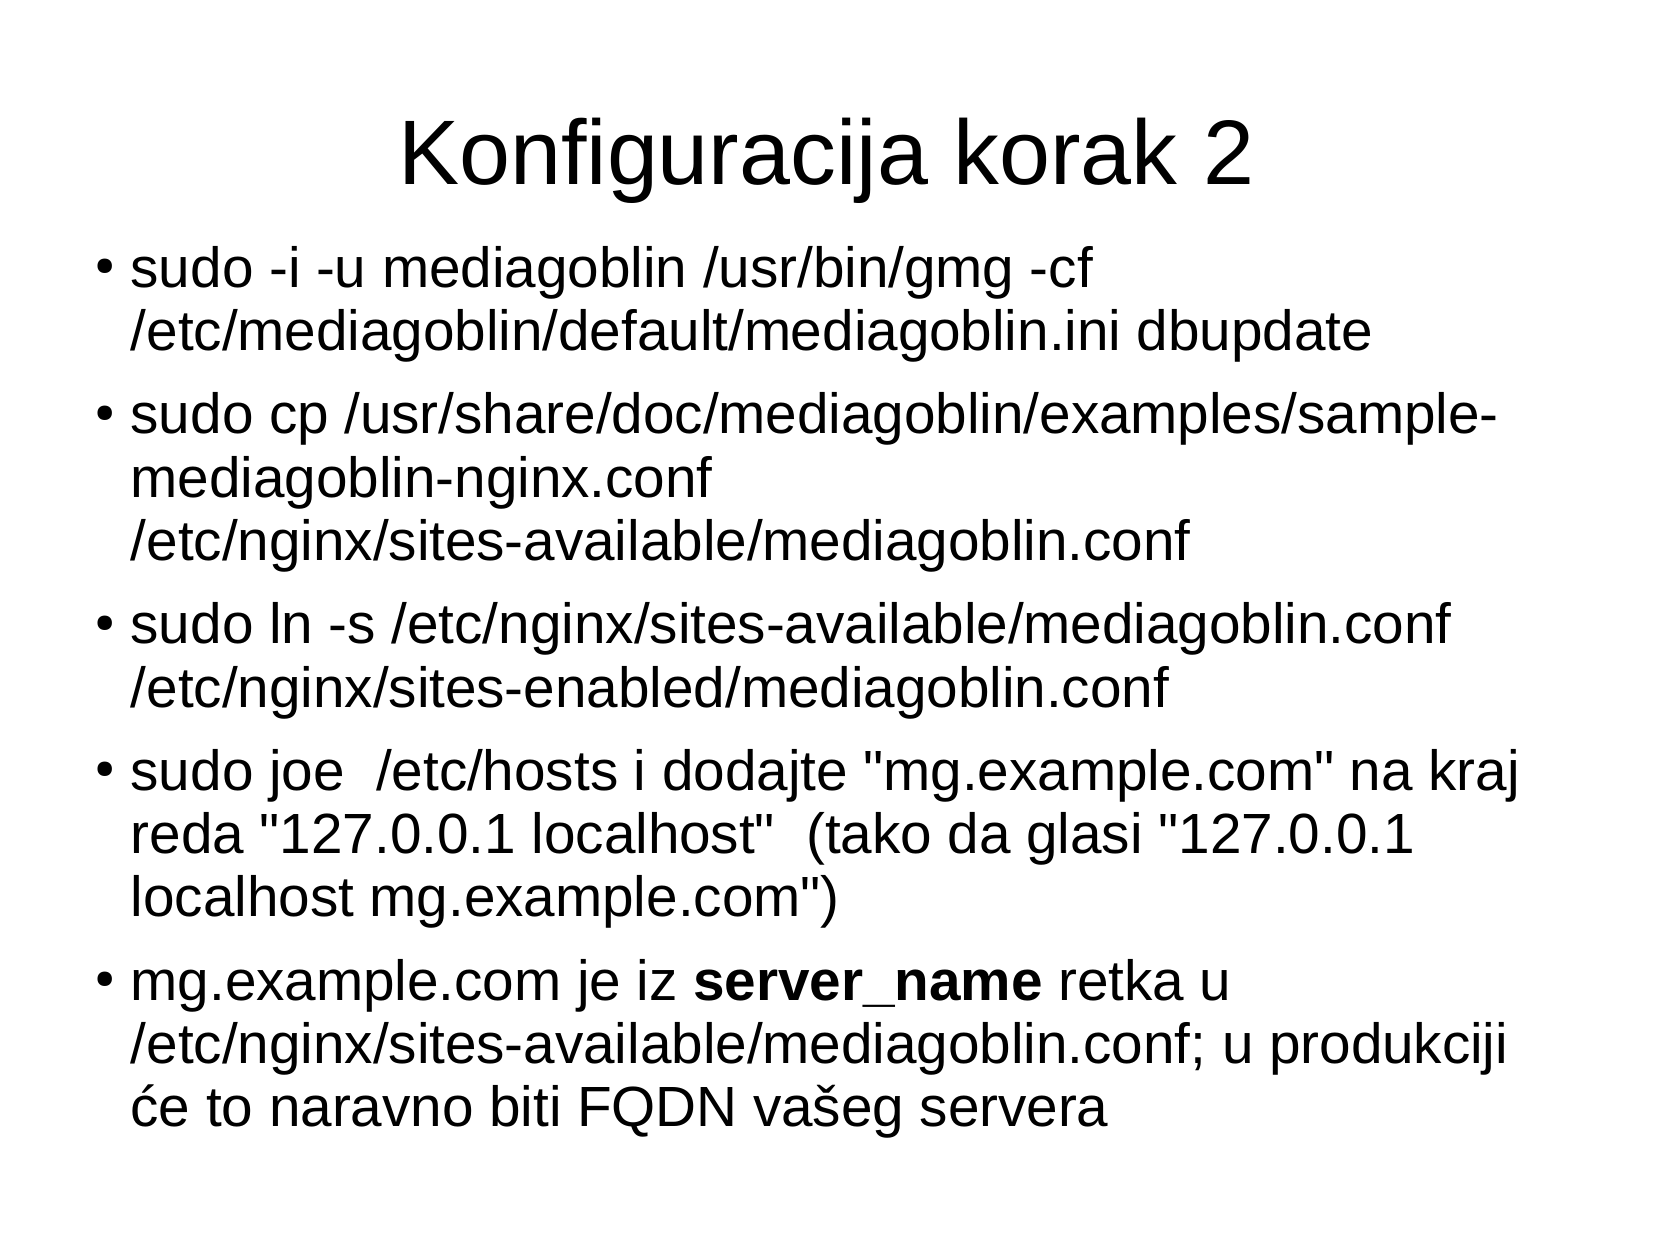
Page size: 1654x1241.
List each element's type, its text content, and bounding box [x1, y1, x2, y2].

title Konfiguracija korak 2 [82, 49, 1571, 257]
list sudo -i -u mediagoblin /usr/bin/gmg -cf /etc/mediagoblin/default/mediagoblin.ini dbupdate sudo cp /usr/share/doc/mediagoblin/examples/sample-mediagoblin-nginx.conf /etc/nginx/sites-available/mediagoblin.conf sudo ln -s /etc/nginx/sites-available/mediagoblin.conf /etc/nginx/sites-enabled/mediagoblin.conf sudo joe /etc/hosts i dodajte "mg.example.com" na kraj reda "127.0.0.1 localhost" (tako da glasi "127.0.0.1 localhost mg.example.com") mg.example.com je iz server_name retka u /etc/nginx/sites-available/mediagoblin.conf; u produkciji će to naravno biti FQDN vašeg servera [82, 236, 1538, 1205]
